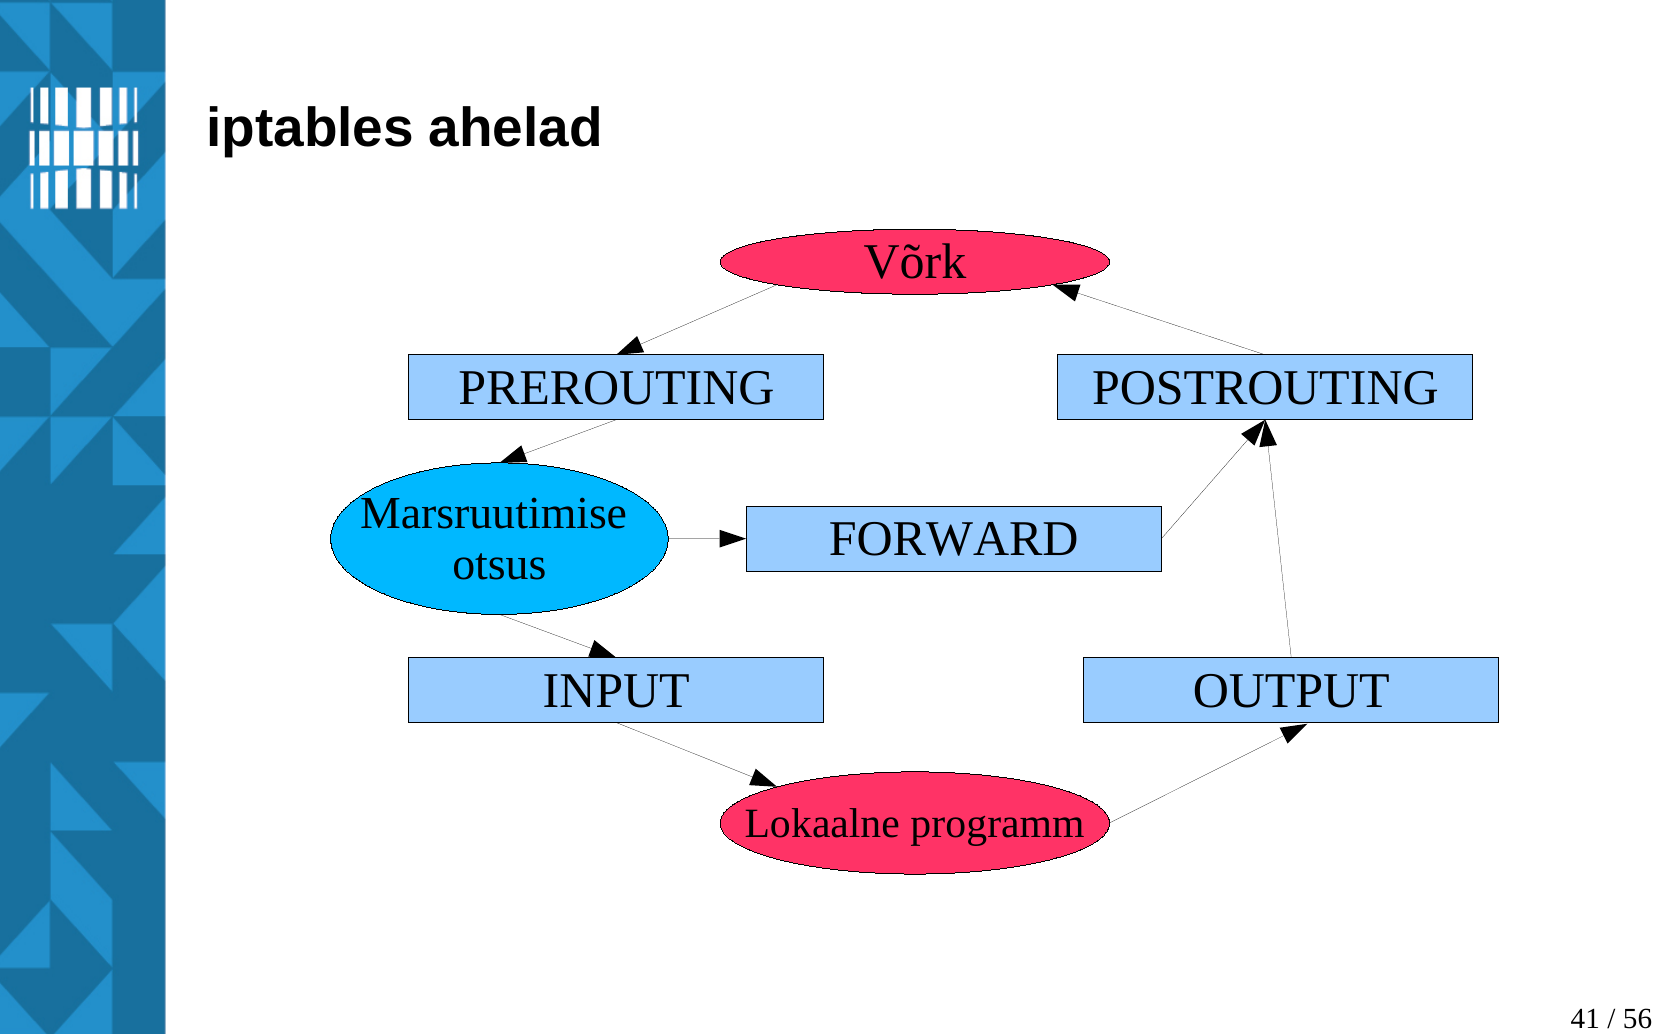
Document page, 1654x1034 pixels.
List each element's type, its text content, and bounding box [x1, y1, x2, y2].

text_box INPUT [408, 657, 824, 723]
text_box FORWARD [746, 506, 1162, 572]
text_box Lokaalne programm [720, 771, 1110, 875]
text_box PREROUTING [408, 354, 824, 420]
text_box Marsruutimise otsus [330, 462, 669, 615]
title iptables ahelad [206, 41, 1654, 214]
text_box POSTROUTING [1057, 354, 1473, 420]
text_box OUTPUT [1083, 657, 1499, 723]
text_box Võrk [720, 229, 1110, 295]
